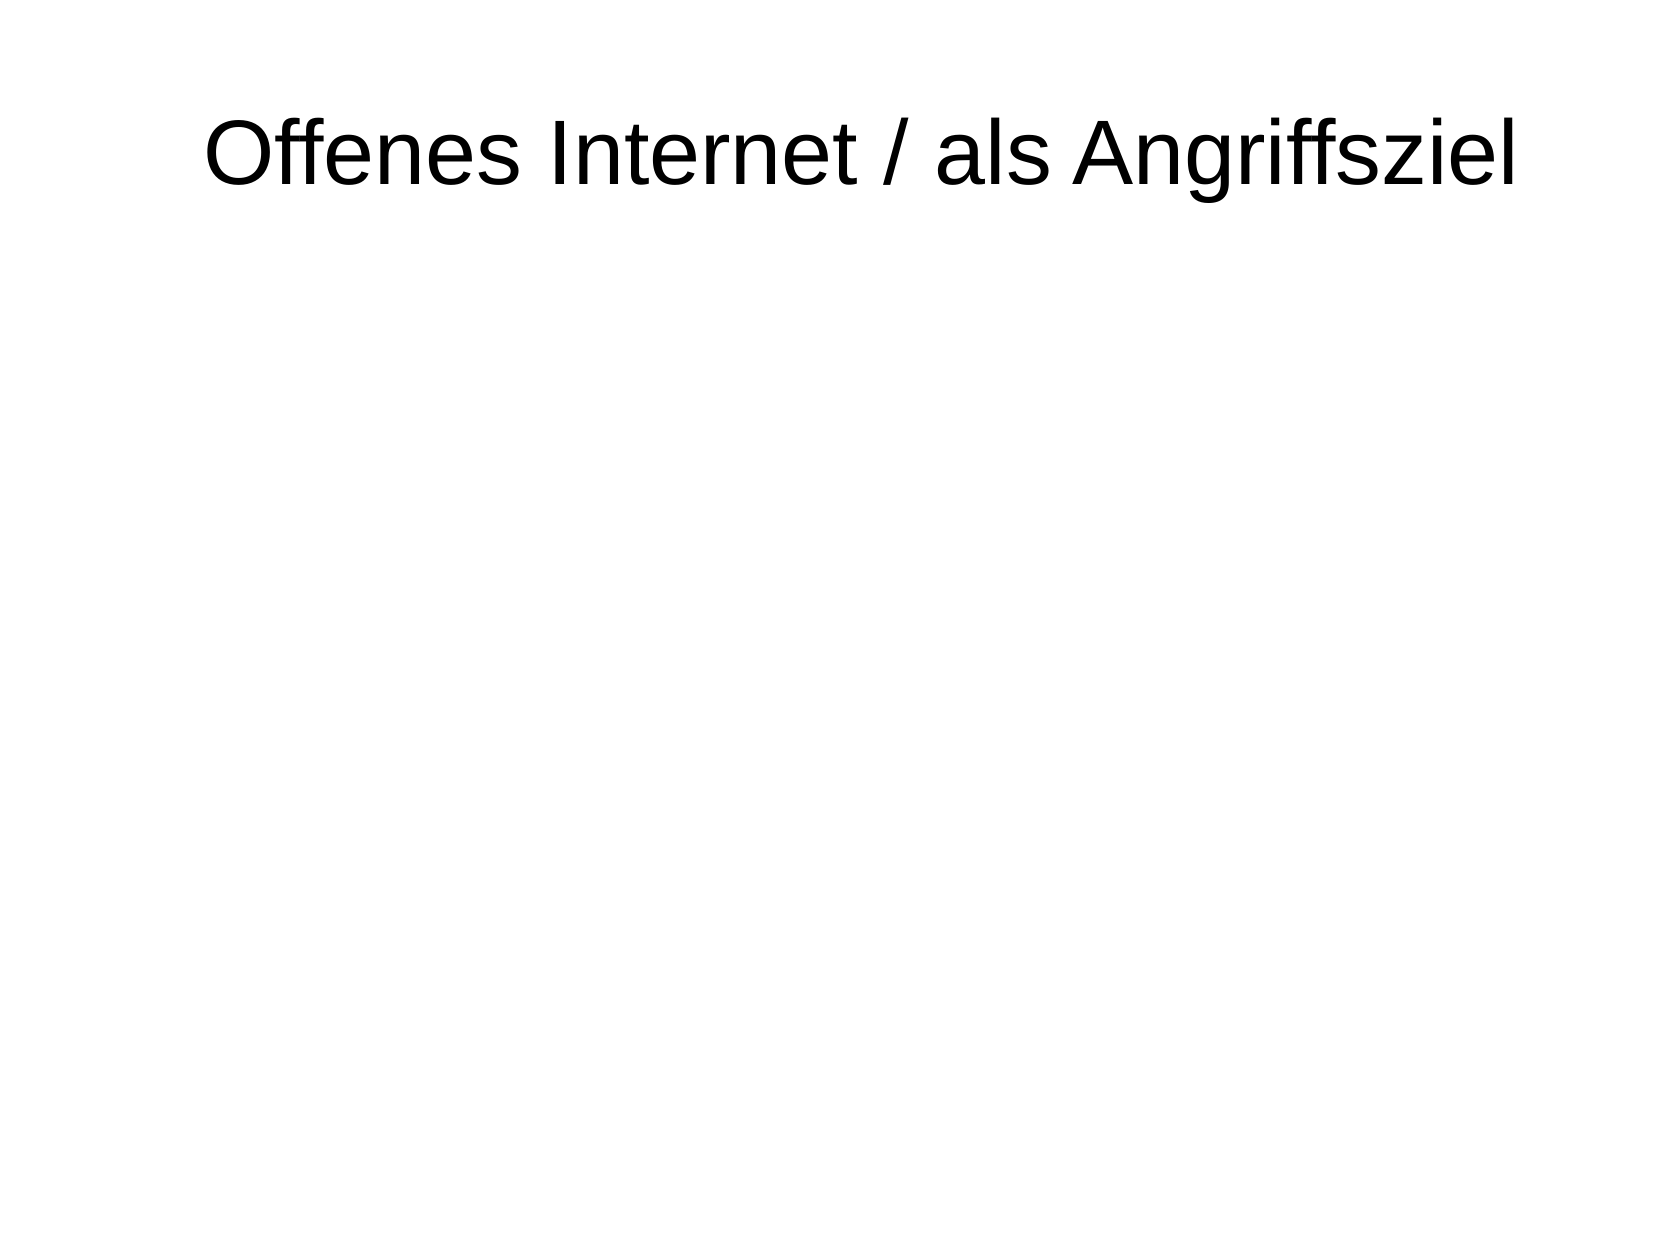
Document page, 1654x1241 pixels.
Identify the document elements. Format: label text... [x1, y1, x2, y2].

title Offenes Internet / als Angriffsziel [82, 56, 1571, 250]
